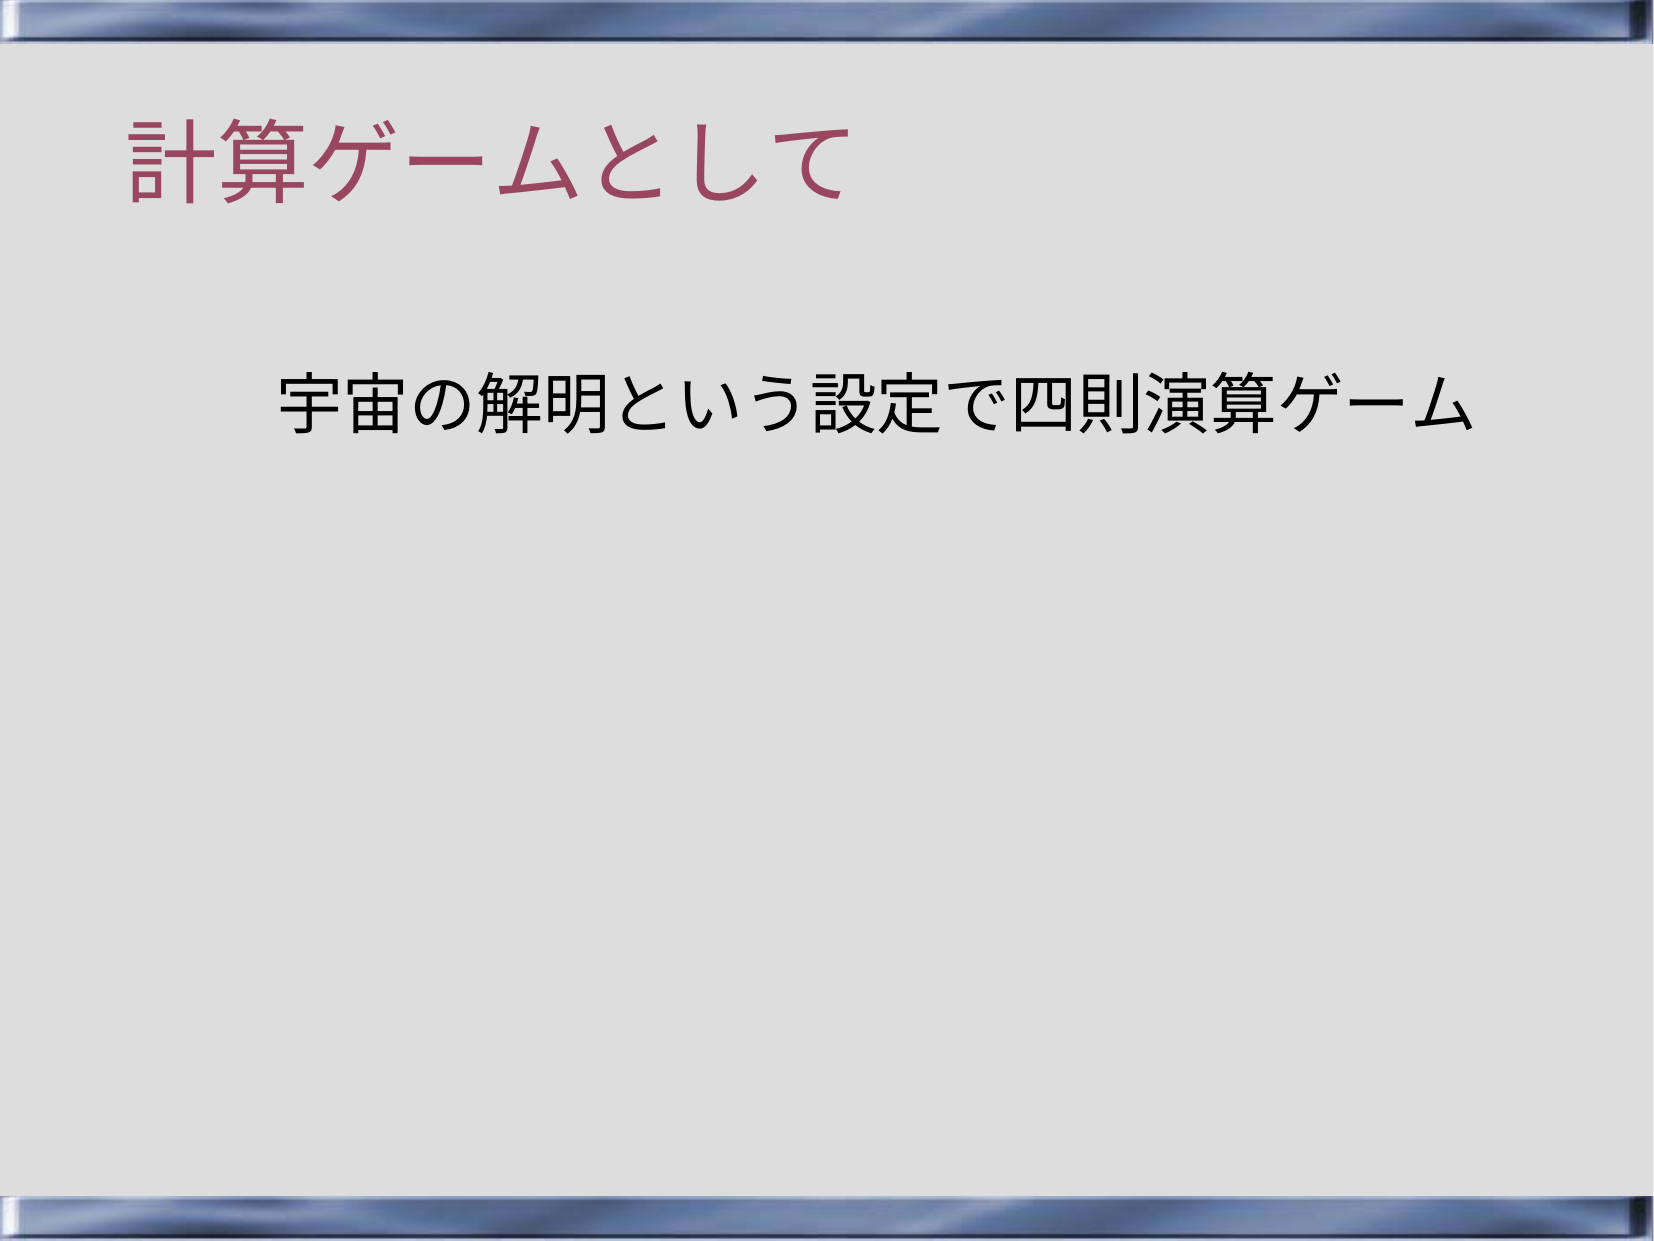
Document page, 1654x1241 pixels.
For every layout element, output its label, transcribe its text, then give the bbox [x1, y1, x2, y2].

picture [0, 1196, 1654, 1241]
title 計算ゲームとして [125, 64, 1538, 249]
picture [0, 0, 1654, 44]
list 宇宙の解明という設定で四則演算ゲーム [258, 351, 1633, 1207]
